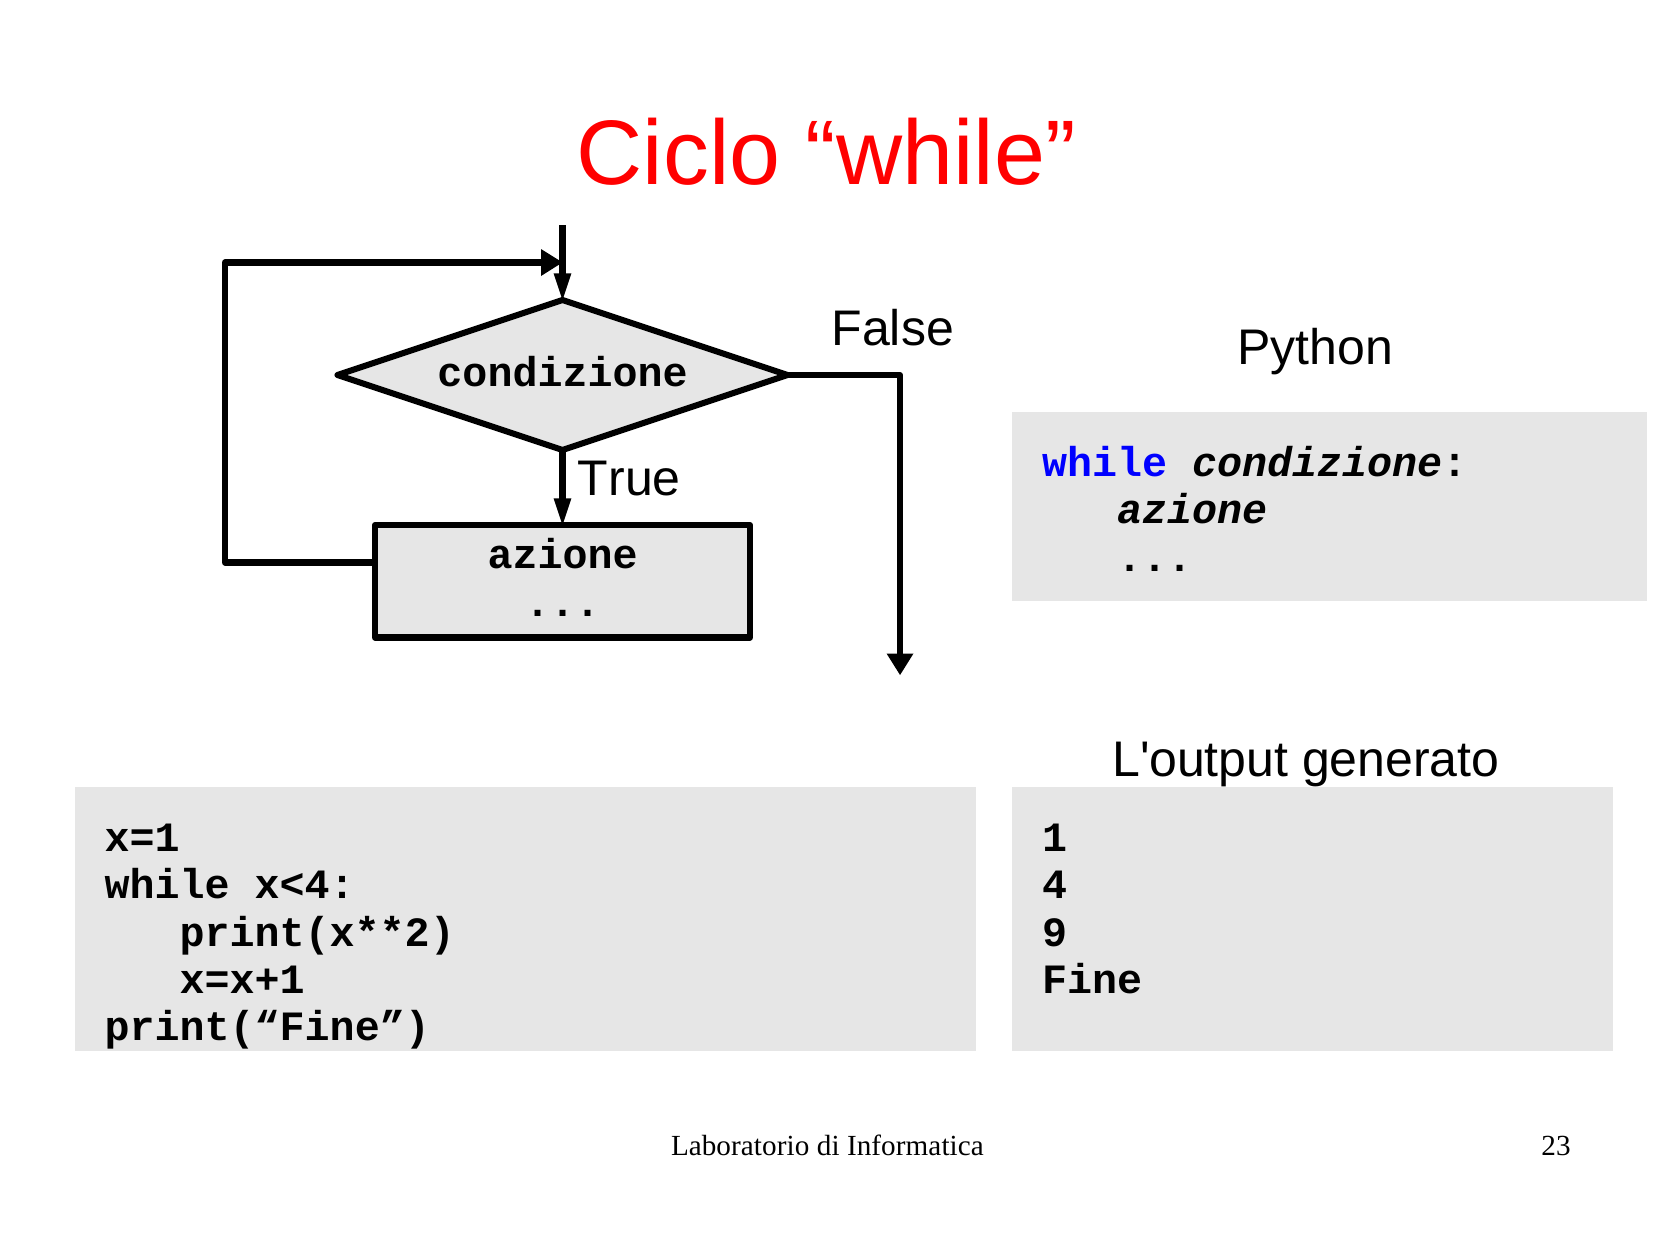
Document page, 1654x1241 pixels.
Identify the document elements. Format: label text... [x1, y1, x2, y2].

text_box True [577, 450, 681, 506]
text_box False [831, 300, 955, 356]
title Ciclo “while” [82, 49, 1571, 257]
text_box x=1 while x<4: print(x**2) x=x+1 print(“Fine”) [75, 787, 976, 1051]
text_box while condizione: azione ... [1012, 412, 1647, 601]
text_box L'output generato [1112, 731, 1501, 788]
text_box condizione [337, 300, 788, 450]
text_box azione ... [375, 525, 751, 638]
text_box 1 4 9 Fine [1012, 787, 1613, 1051]
text_box Python [1237, 319, 1394, 376]
